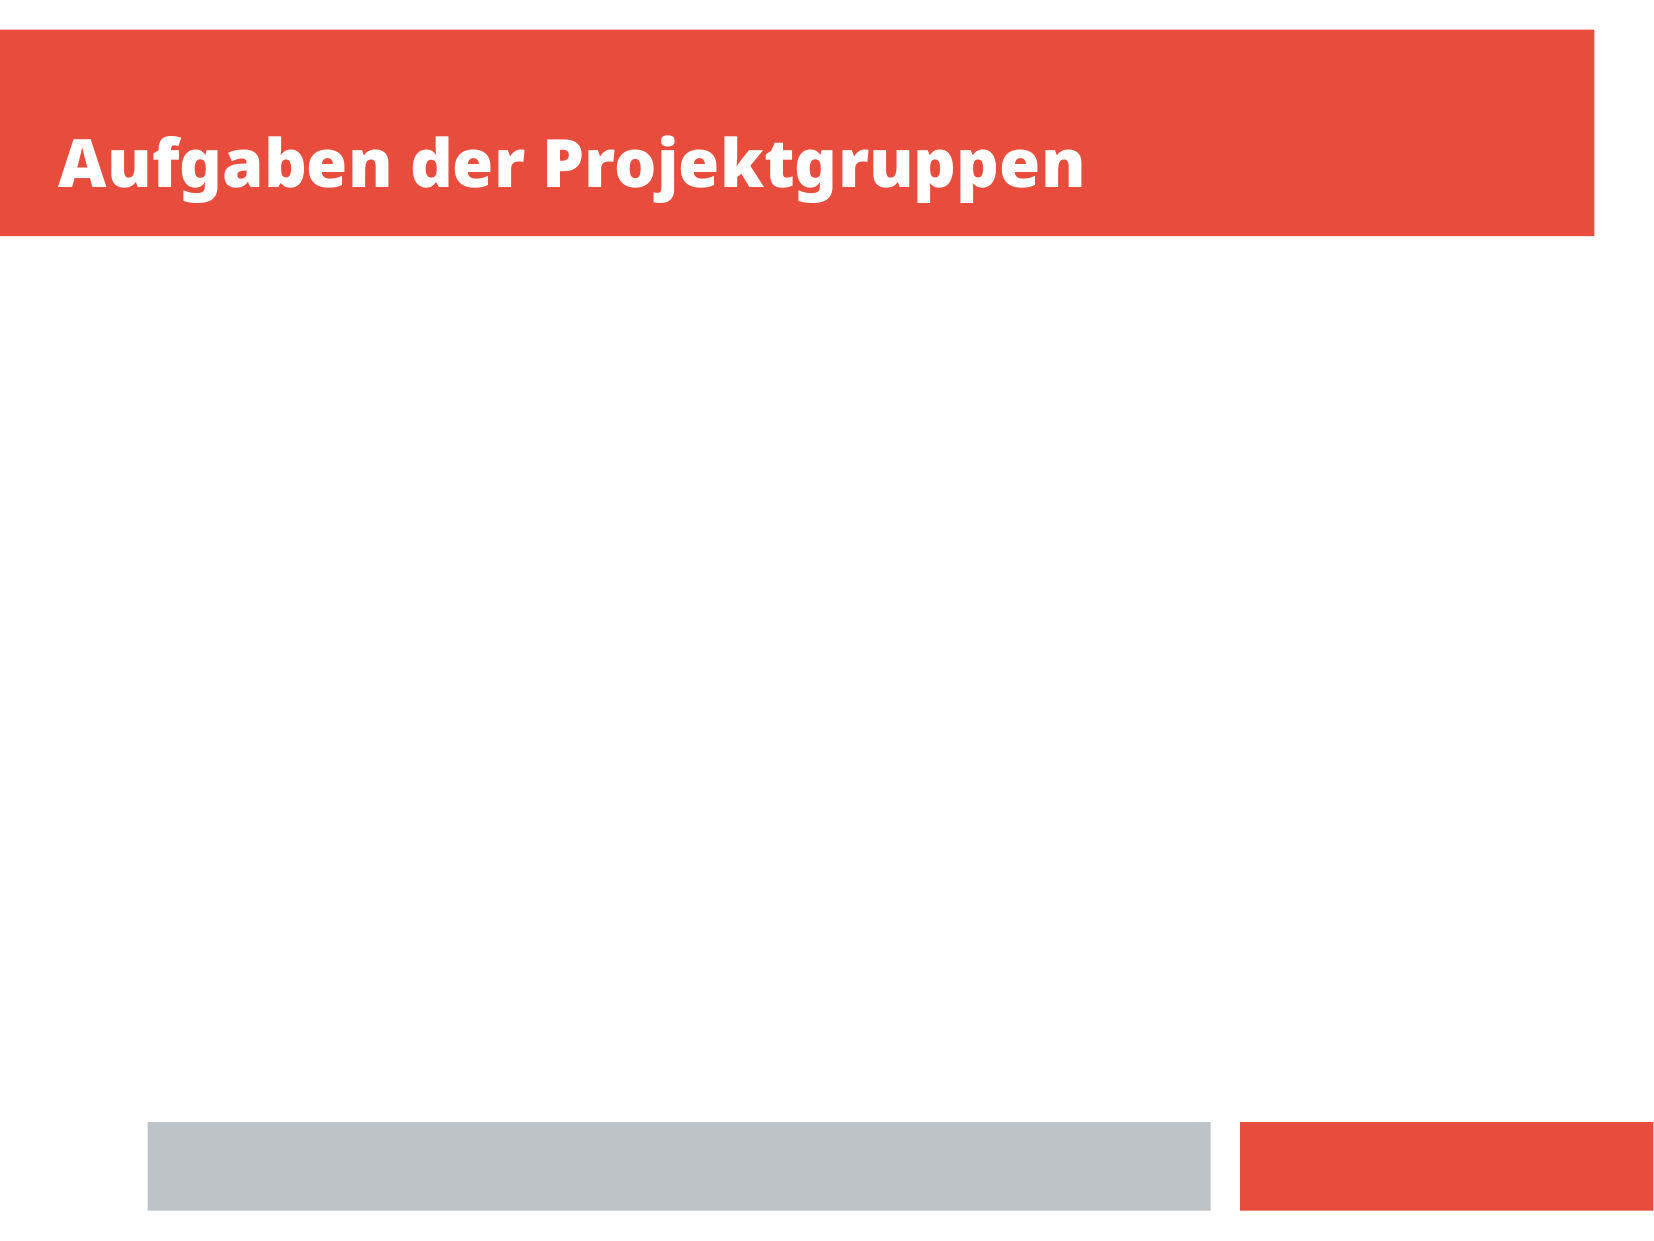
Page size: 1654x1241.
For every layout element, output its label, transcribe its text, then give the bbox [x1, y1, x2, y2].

title Aufgaben der Projektgruppen [59, 59, 1595, 207]
